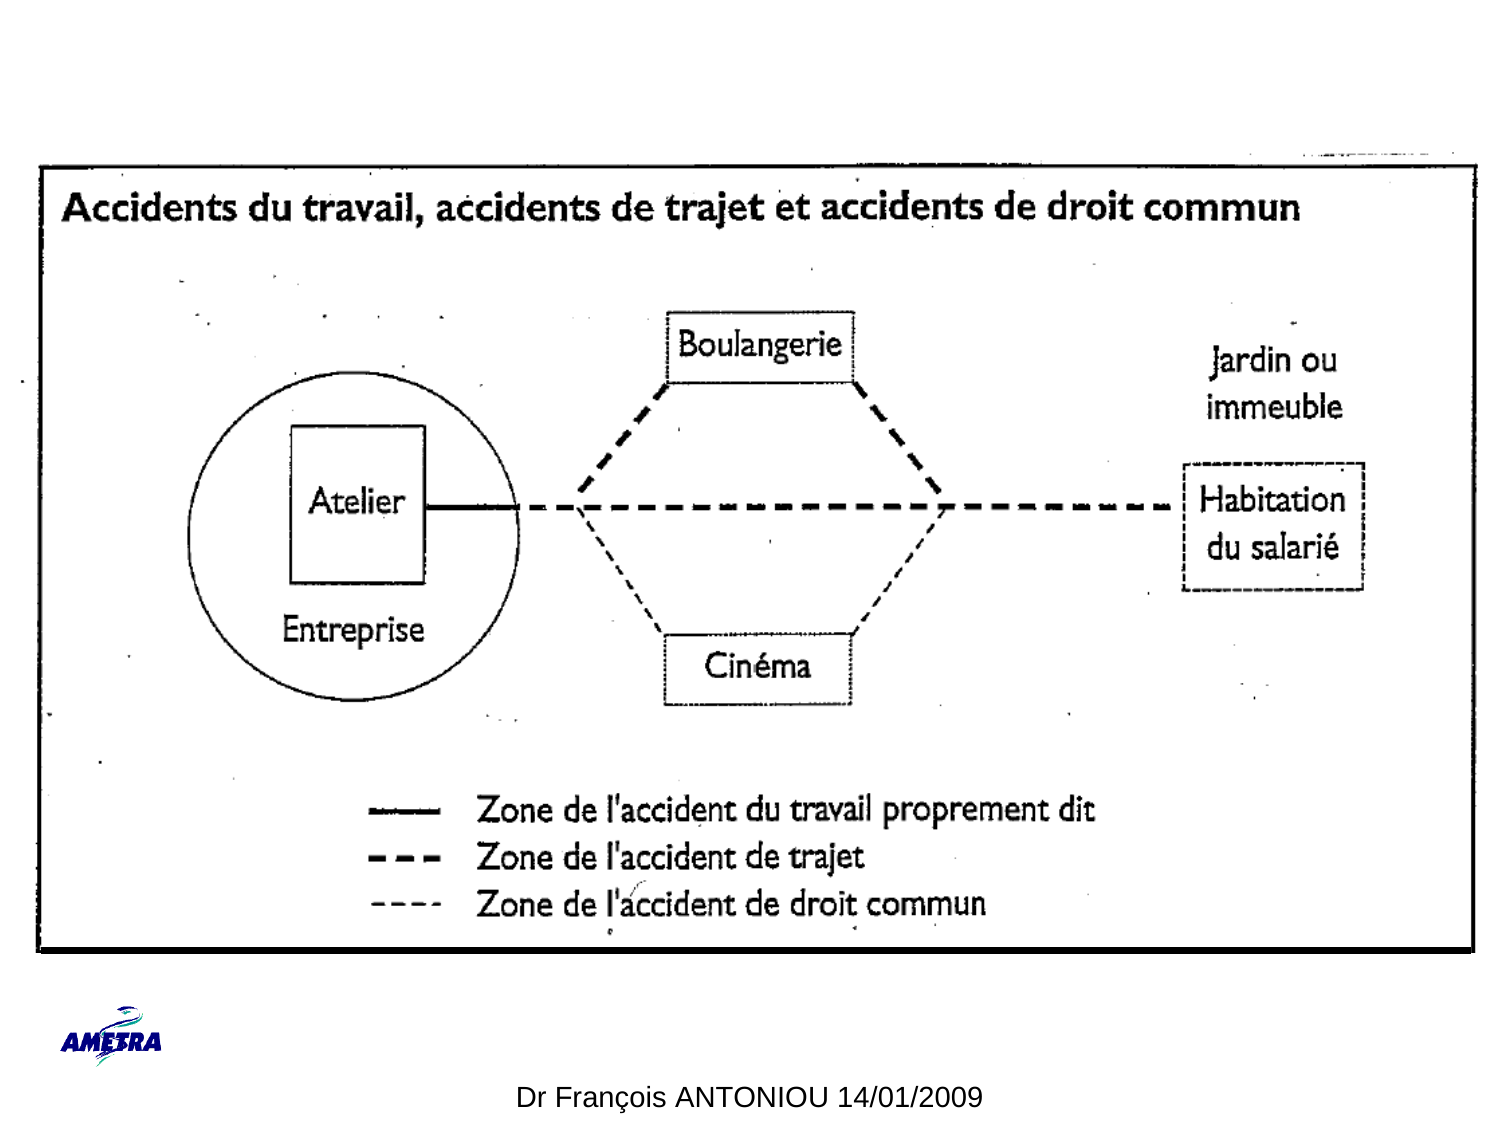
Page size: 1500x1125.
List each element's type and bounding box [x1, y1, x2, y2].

picture [11, 147, 1483, 953]
picture [41, 984, 184, 1093]
